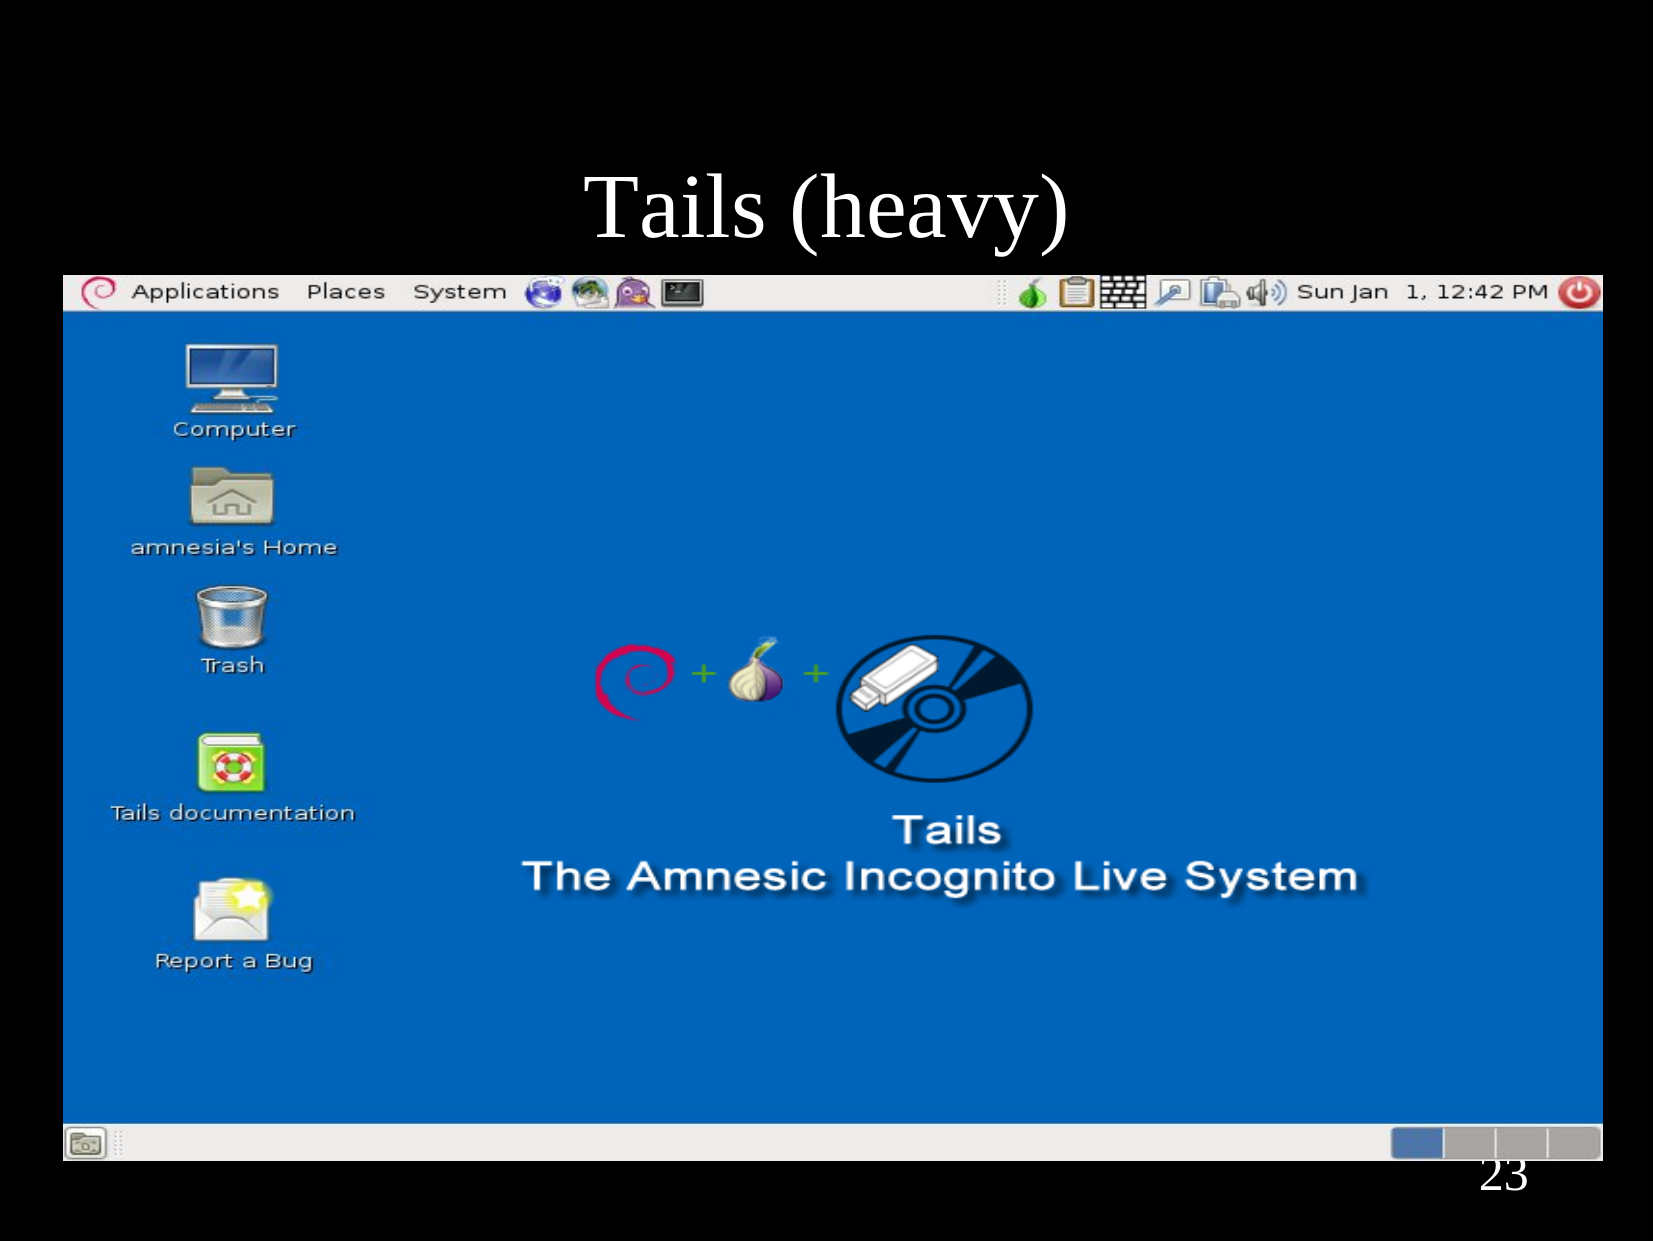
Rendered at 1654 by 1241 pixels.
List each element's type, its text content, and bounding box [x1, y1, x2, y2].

picture [63, 275, 1603, 1161]
title Tails (heavy) [121, 102, 1534, 275]
